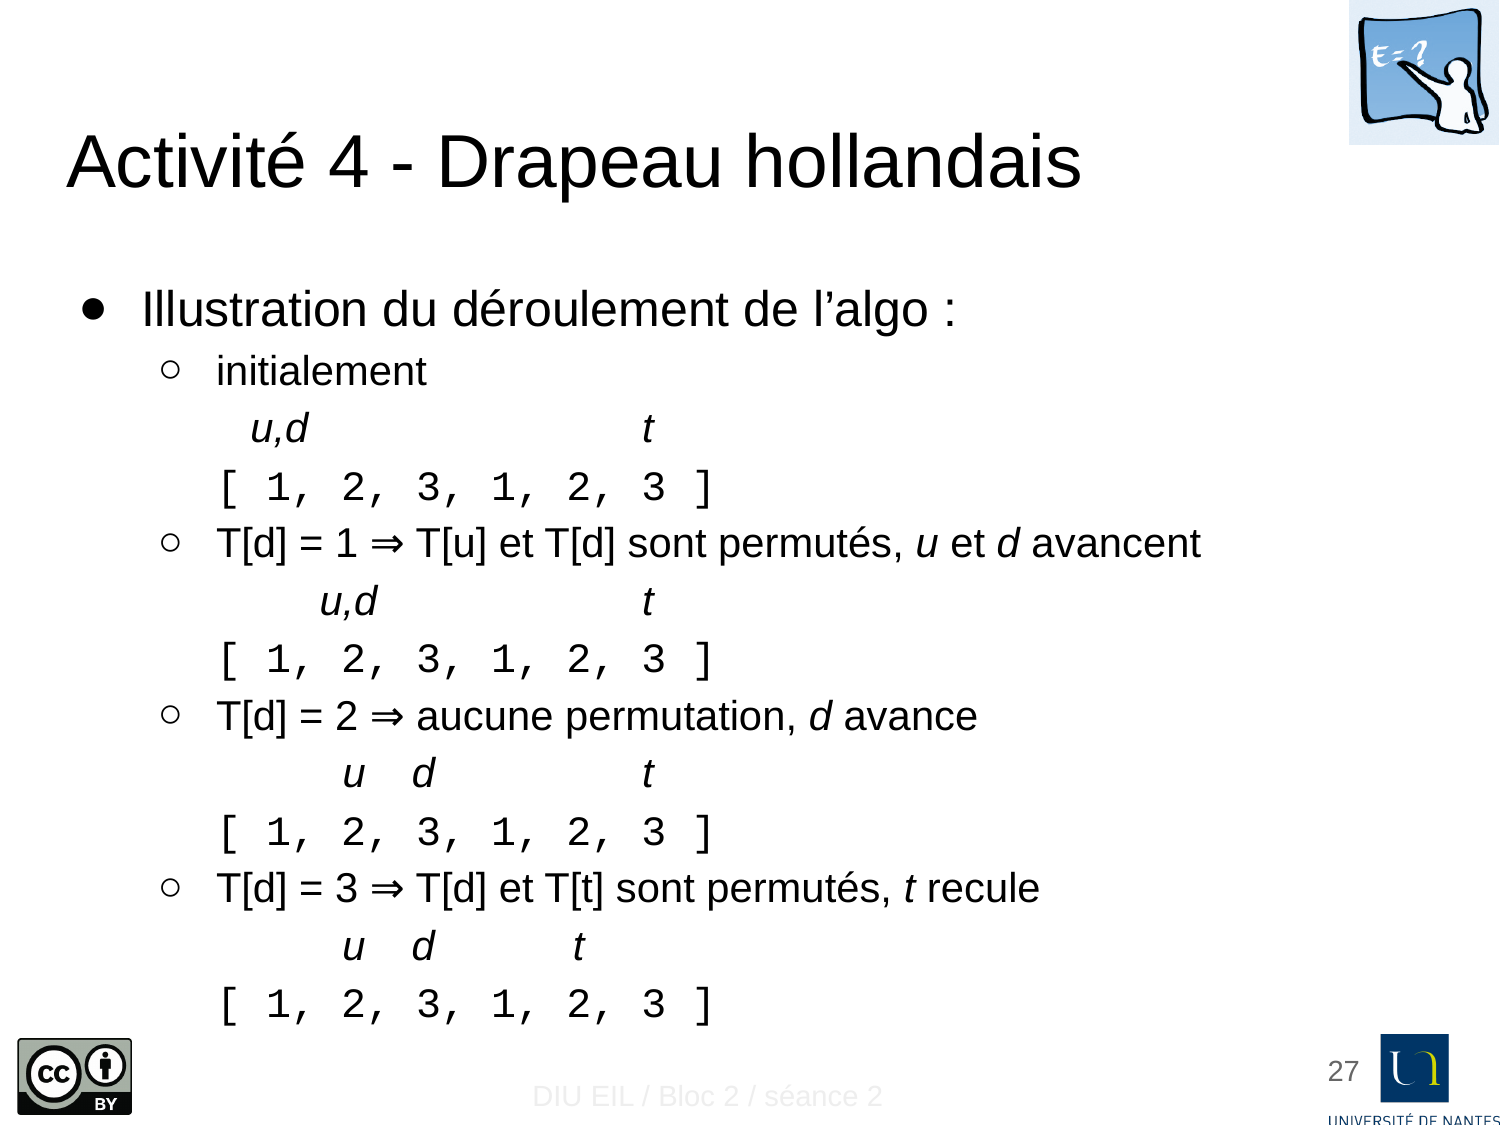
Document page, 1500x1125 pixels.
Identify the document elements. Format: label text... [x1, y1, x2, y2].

picture [1329, 1034, 1500, 1125]
picture [17, 1038, 132, 1115]
list Illustration du déroulement de l’algo : initialement u,d t [ 1, 2, 3, 1, 2, 3 ] T[d] = 1 ⇒ T[u] et T[d] sont permutés, u et d avancent u,d t [ 1, 2, 3, 1, 2, 3 ] T[d] = 2 ⇒ aucune permutation, d avance u d t [ 1, 2, 3, 1, 2, 3 ] T[d] = 3 ⇒ T[d] et T[t] sont permutés, t recule u d t [ 1, 2, 3, 1, 2, 3 ] [51, 252, 1449, 1064]
title Activité 4 - Drapeau hollandais [51, 97, 1449, 223]
slide_number <numéro> [1284, 1038, 1375, 1102]
picture [1349, 0, 1499, 145]
